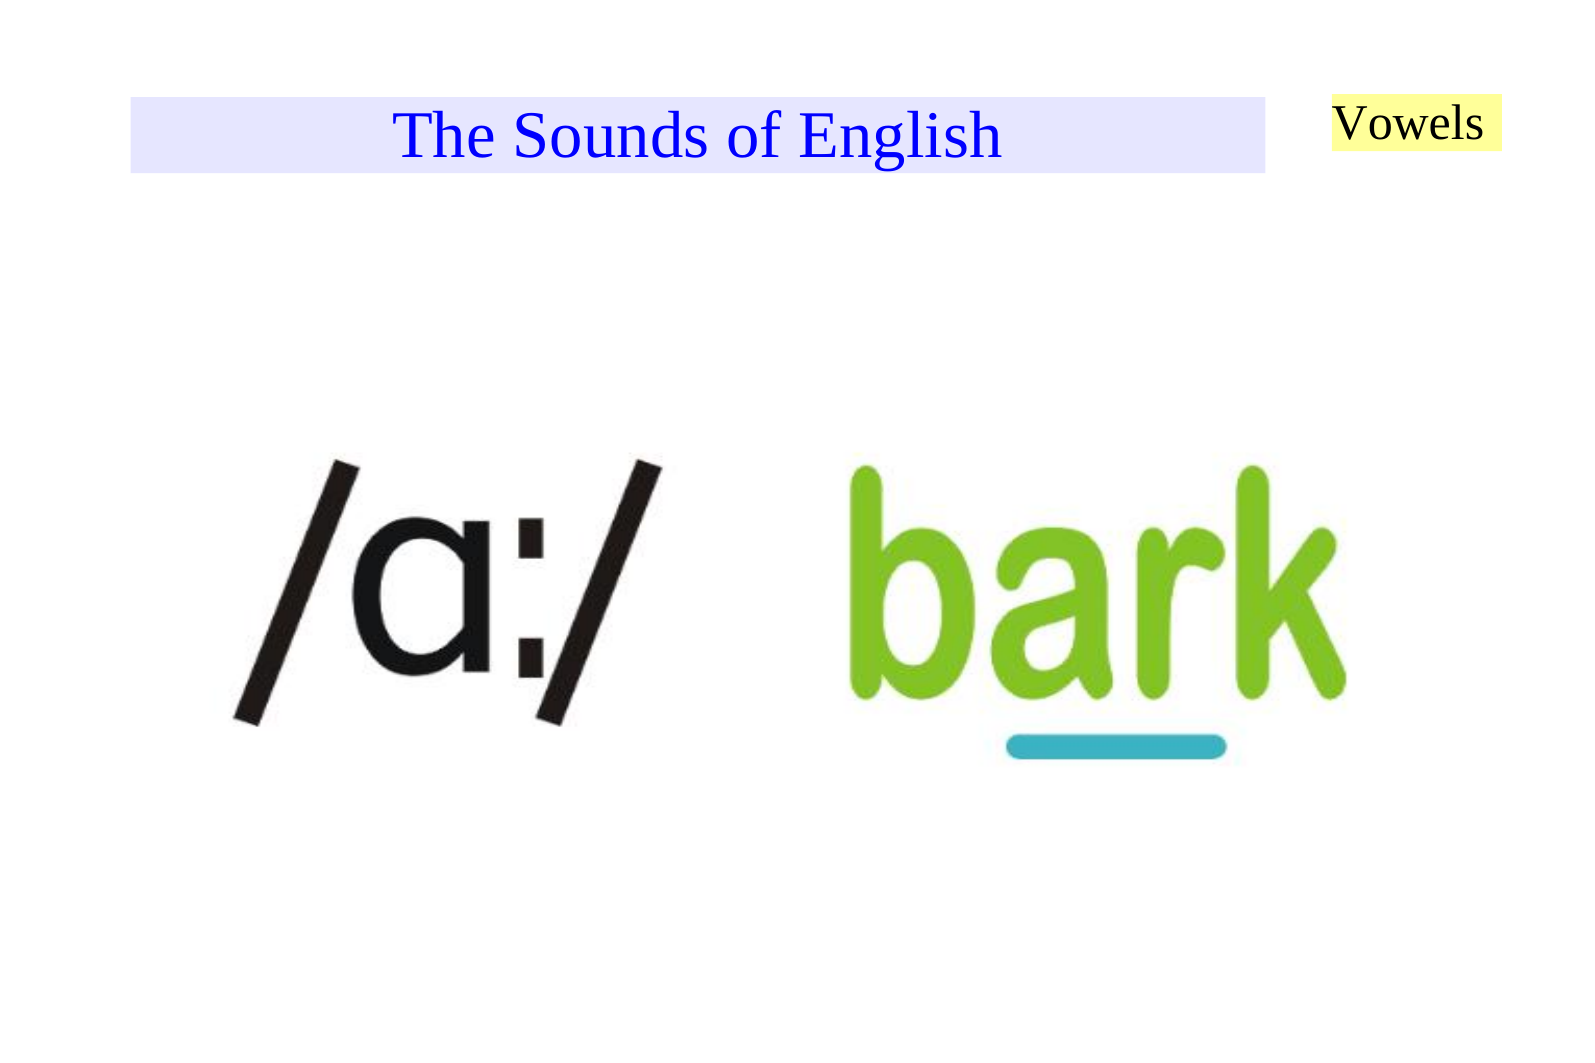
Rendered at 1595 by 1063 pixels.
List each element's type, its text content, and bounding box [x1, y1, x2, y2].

text_box The Sounds of English [130, 97, 1266, 174]
text_box Vowels [1331, 94, 1502, 152]
picture [146, 218, 1480, 1001]
